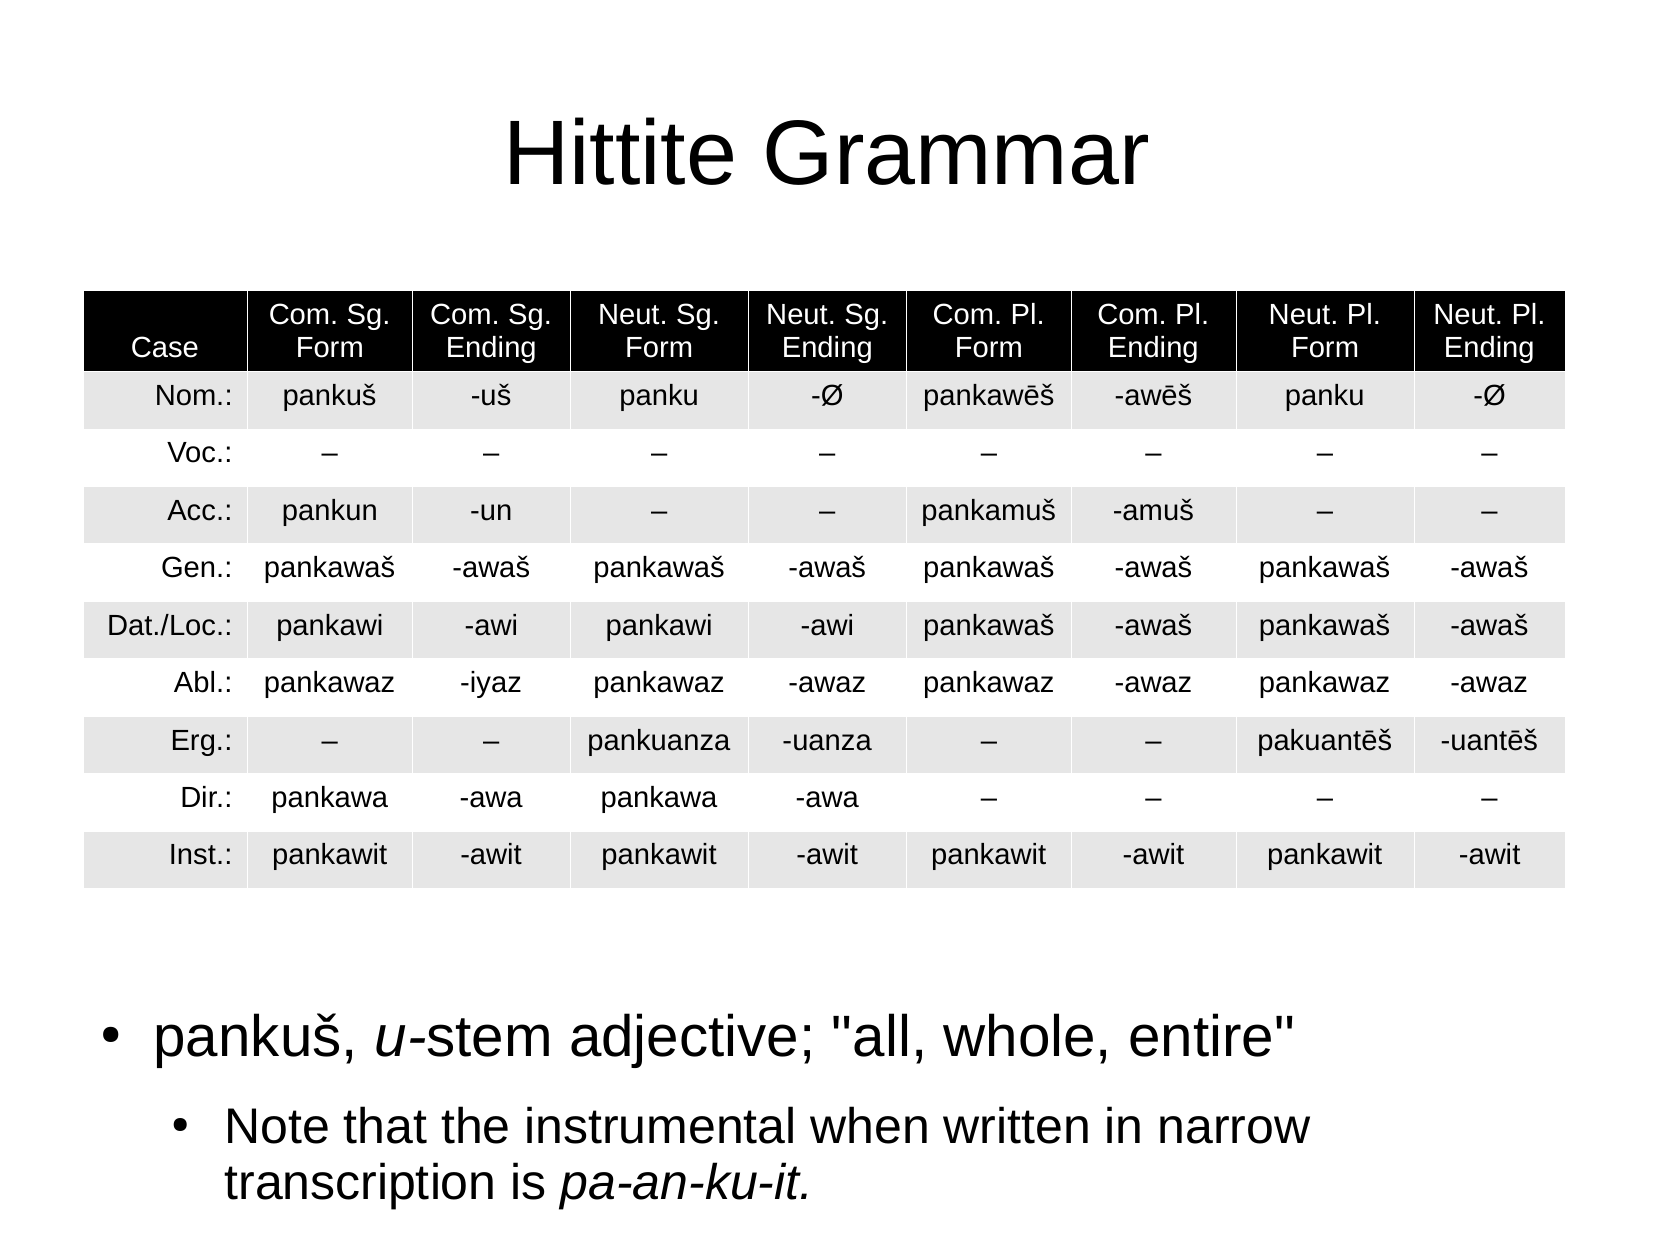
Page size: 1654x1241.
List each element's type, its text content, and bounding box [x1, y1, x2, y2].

table_cell -awaz [1415, 659, 1565, 716]
table_cell [84, 889, 247, 946]
table_cell -awit [1072, 832, 1236, 888]
table_cell panku [571, 372, 748, 429]
table_cell – [1072, 717, 1236, 773]
table_cell Abl.: [84, 659, 247, 716]
table_cell -awit [749, 832, 906, 888]
table_cell [1237, 889, 1414, 946]
table_cell – [907, 430, 1071, 486]
table_cell -uš [413, 372, 570, 429]
table_cell [248, 889, 412, 946]
table_cell -awaš [1072, 602, 1236, 658]
table_cell – [413, 430, 570, 486]
table_cell -awaš [1072, 544, 1236, 601]
table_header Com. Pl. Ending [1072, 291, 1236, 371]
table_cell [413, 889, 570, 946]
table_header Case [84, 291, 247, 371]
table_cell pankawa [571, 774, 748, 831]
table_cell pankun [248, 487, 412, 543]
table_cell pankawit [248, 832, 412, 888]
table_cell – [1072, 430, 1236, 486]
table_cell Erg.: [84, 717, 247, 773]
table_cell pankuš [248, 372, 412, 429]
table_header Com. Sg. Form [248, 291, 412, 371]
table_cell – [749, 487, 906, 543]
table_cell [1072, 889, 1236, 946]
table_cell [1415, 889, 1565, 946]
table_cell Nom.: [84, 372, 247, 429]
table_cell – [907, 717, 1071, 773]
table_cell Acc.: [84, 487, 247, 543]
table_cell pankawaš [1237, 602, 1414, 658]
table_cell [749, 889, 906, 946]
table_cell – [413, 717, 570, 773]
table_cell -awa [413, 774, 570, 831]
table_cell – [1415, 430, 1565, 486]
table_cell -awaz [749, 659, 906, 716]
table_cell -awa [749, 774, 906, 831]
title Hittite Grammar [82, 49, 1571, 257]
table_cell – [571, 487, 748, 543]
table_cell – [571, 430, 748, 486]
table_header Neut. Sg. Ending [749, 291, 906, 371]
table_cell -awaš [749, 544, 906, 601]
table_cell -uantēš [1415, 717, 1565, 773]
table_cell pankawaš [571, 544, 748, 601]
table_cell Dir.: [84, 774, 247, 831]
table_cell – [1415, 774, 1565, 831]
table_cell -iyaz [413, 659, 570, 716]
table_cell pankawaz [1237, 659, 1414, 716]
table_cell pankawaš [907, 602, 1071, 658]
table_cell pankawit [1237, 832, 1414, 888]
table_cell -uanza [749, 717, 906, 773]
table_cell -Ø [1415, 372, 1565, 429]
table_cell pankawi [571, 602, 748, 658]
table_cell [571, 889, 748, 946]
table_cell – [1237, 487, 1414, 543]
table_cell -awi [749, 602, 906, 658]
table_cell pankawit [907, 832, 1071, 888]
table_cell [907, 889, 1071, 946]
table_cell Inst.: [84, 832, 247, 888]
table_cell -amuš [1072, 487, 1236, 543]
table_cell -awi [413, 602, 570, 658]
table_header Neut. Pl. Form [1237, 291, 1414, 371]
table_cell -awit [413, 832, 570, 888]
table_cell pankawaz [248, 659, 412, 716]
table_cell – [1415, 487, 1565, 543]
table_cell -awit [1415, 832, 1565, 888]
table_header Neut. Sg. Form [571, 291, 748, 371]
table_cell – [749, 430, 906, 486]
table_cell – [248, 430, 412, 486]
table_cell -awaz [1072, 659, 1236, 716]
table_cell pankawaz [571, 659, 748, 716]
table_cell -awaš [413, 544, 570, 601]
table_cell – [907, 774, 1071, 831]
table_cell -Ø [749, 372, 906, 429]
table_cell – [248, 717, 412, 773]
table_cell pankawaš [248, 544, 412, 601]
table_cell -awaš [1415, 602, 1565, 658]
table_cell pankawa [248, 774, 412, 831]
table_cell pankuanza [571, 717, 748, 773]
table_cell Dat./Loc.: [84, 602, 247, 658]
table_cell Gen.: [84, 544, 247, 601]
table_cell -awēš [1072, 372, 1236, 429]
table_header Neut. Pl. Ending [1415, 291, 1565, 371]
table_cell Voc.: [84, 430, 247, 486]
table_cell -awaš [1415, 544, 1565, 601]
table_cell pankawaš [1237, 544, 1414, 601]
table_header Com. Sg. Ending [413, 291, 570, 371]
table_cell pankawēš [907, 372, 1071, 429]
table_cell -un [413, 487, 570, 543]
table_cell panku [1237, 372, 1414, 429]
table_cell – [1237, 774, 1414, 831]
table_cell pankawit [571, 832, 748, 888]
table_header Com. Pl. Form [907, 291, 1071, 371]
table_cell – [1237, 430, 1414, 486]
table_cell pankawaz [907, 659, 1071, 716]
table_cell pakuantēš [1237, 717, 1414, 773]
table_cell pankawaš [907, 544, 1071, 601]
table_cell – [1072, 774, 1236, 831]
list pankuš, u-stem adjective; "all, whole, entire" Note that the instrumental when written in narrow transcription is pa-an-ku-it. [82, 1003, 1571, 1211]
table_cell pankamuš [907, 487, 1071, 543]
table_cell pankawi [248, 602, 412, 658]
